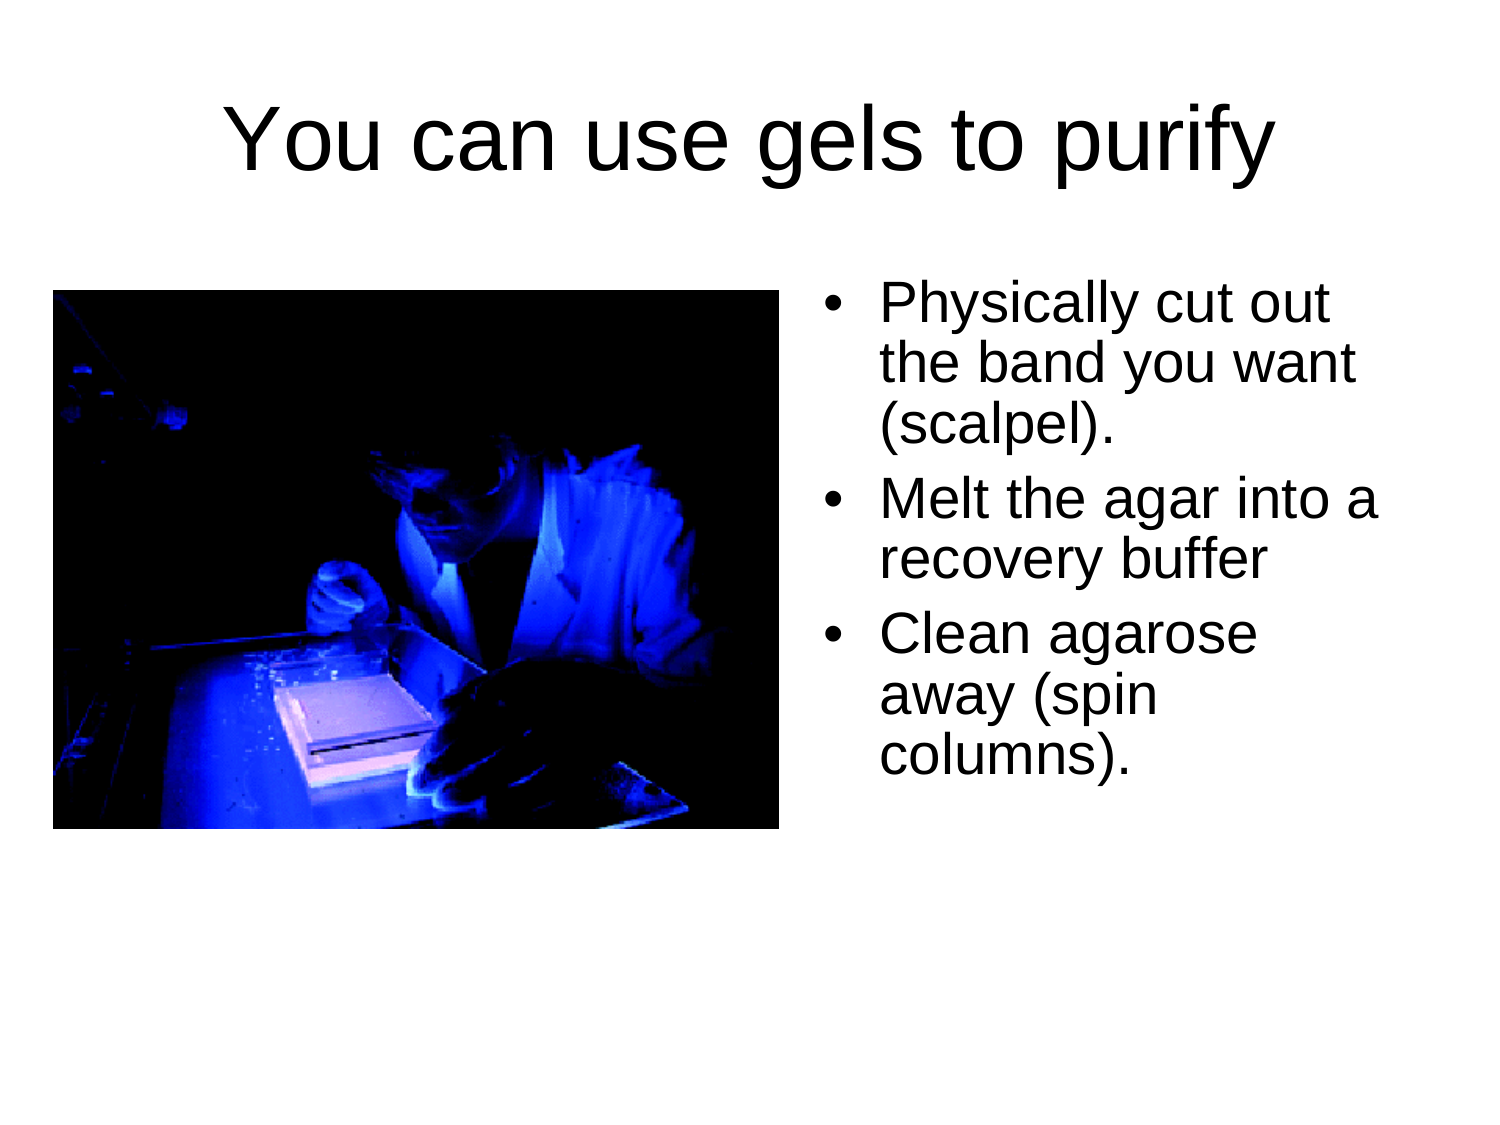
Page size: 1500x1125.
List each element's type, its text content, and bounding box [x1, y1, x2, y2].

picture [53, 290, 779, 829]
list Physically cut out the band you want (scalpel). Melt the agar into a recovery buffer Clean agarose away (spin columns). [809, 262, 1425, 1006]
title You can use gels to purify [75, 45, 1426, 233]
